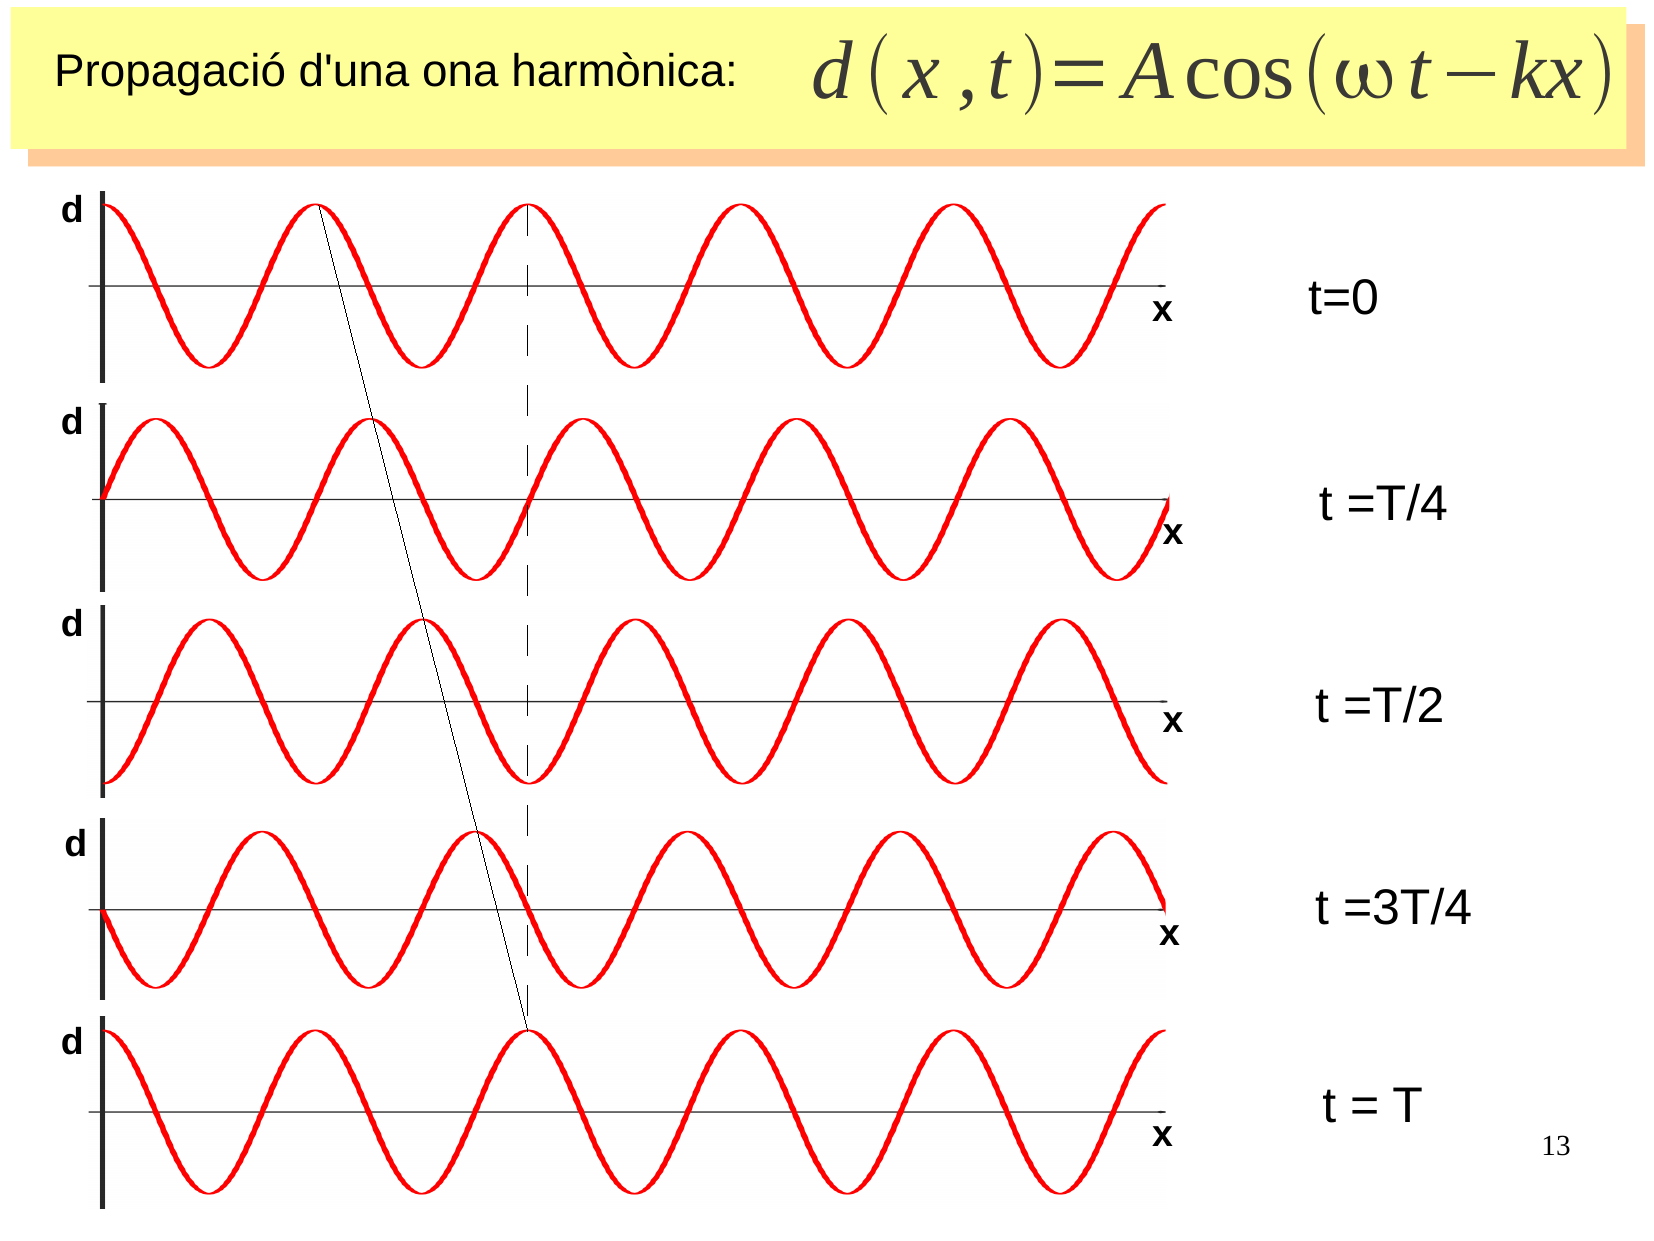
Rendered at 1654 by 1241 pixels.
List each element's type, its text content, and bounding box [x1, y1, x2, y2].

picture [86, 605, 1168, 798]
text_box t=0 [1293, 262, 1428, 333]
text_box d [46, 595, 117, 652]
text_box d [46, 1013, 103, 1071]
text_box d [46, 393, 114, 451]
picture [88, 818, 1166, 1000]
text_box t =T/2 [1300, 669, 1513, 741]
text_box t = T [1307, 1070, 1510, 1141]
picture [88, 1016, 1166, 1209]
text_box t =T/4 [1303, 467, 1517, 539]
picture [92, 403, 1170, 592]
text_box x [1144, 903, 1216, 968]
text_box x [1148, 503, 1195, 564]
text_box d [46, 180, 103, 238]
chart [801, 24, 1623, 120]
text_box [10, 7, 1627, 149]
text_box Propagació d'una ona harmònica: [39, 37, 773, 122]
text_box x [1137, 1105, 1191, 1166]
text_box d [49, 814, 121, 872]
text_box x [1137, 279, 1191, 341]
picture [88, 191, 1166, 383]
text_box x [1148, 690, 1219, 755]
text_box t =3T/4 [1300, 871, 1513, 943]
